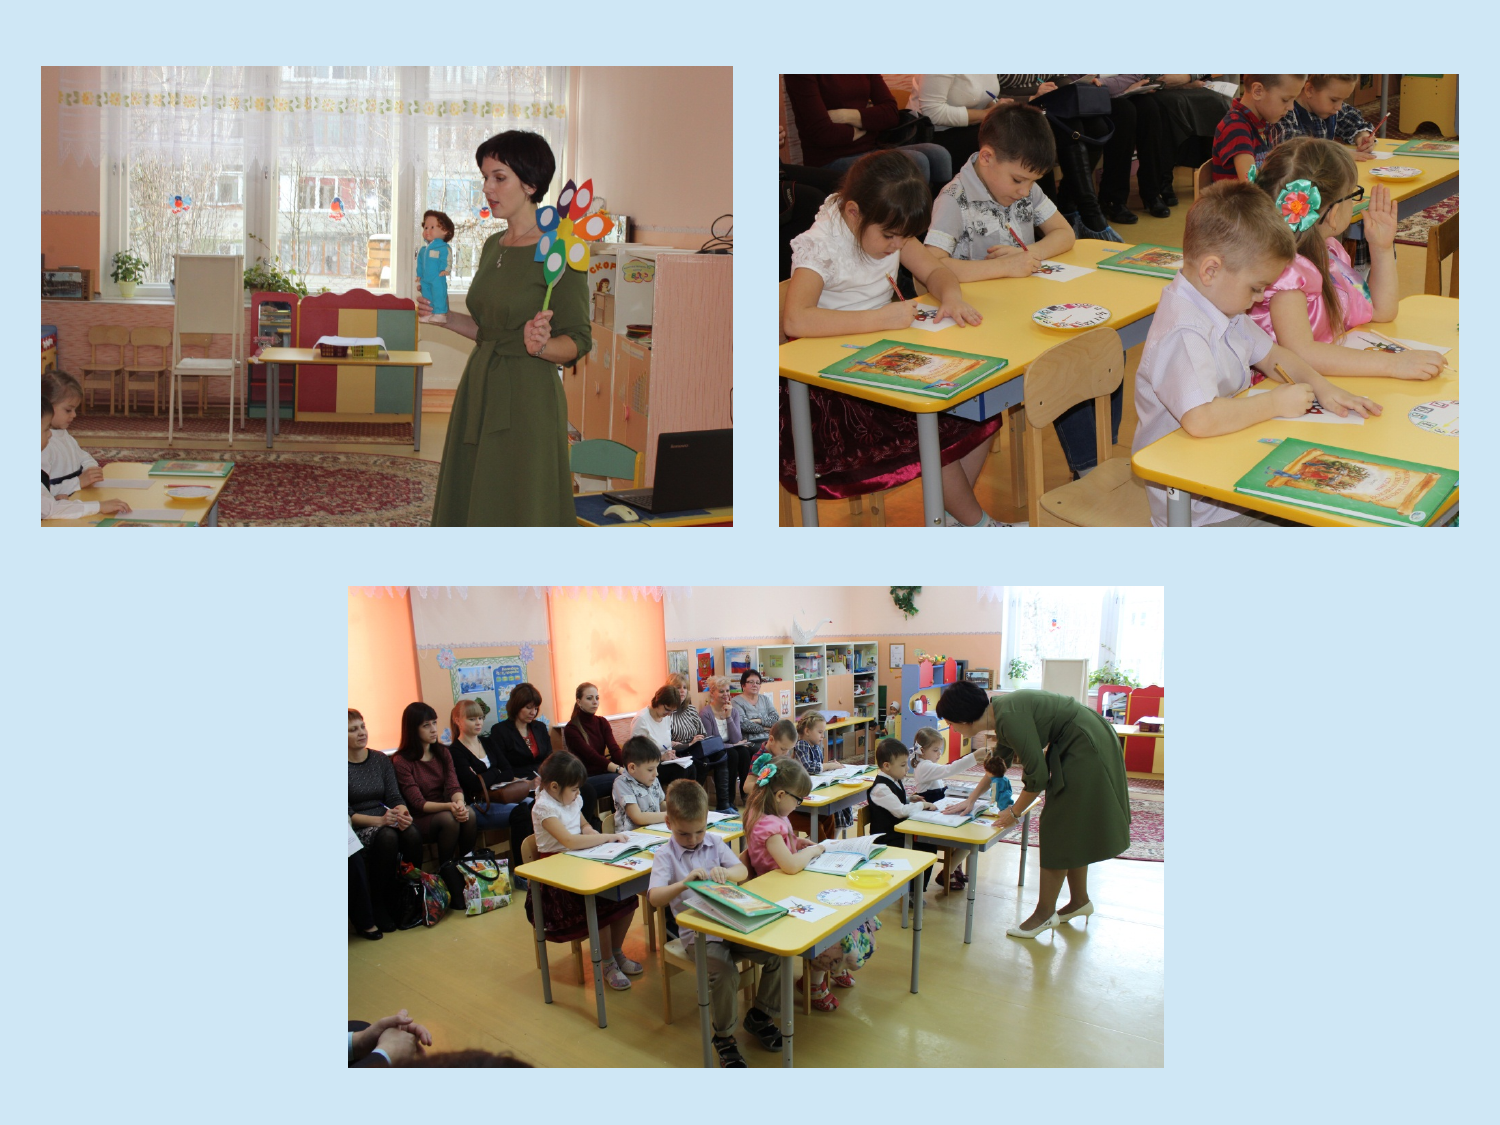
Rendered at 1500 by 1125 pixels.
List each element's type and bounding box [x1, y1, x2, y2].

picture [779, 74, 1459, 528]
picture [348, 586, 1164, 1068]
picture [41, 66, 733, 528]
